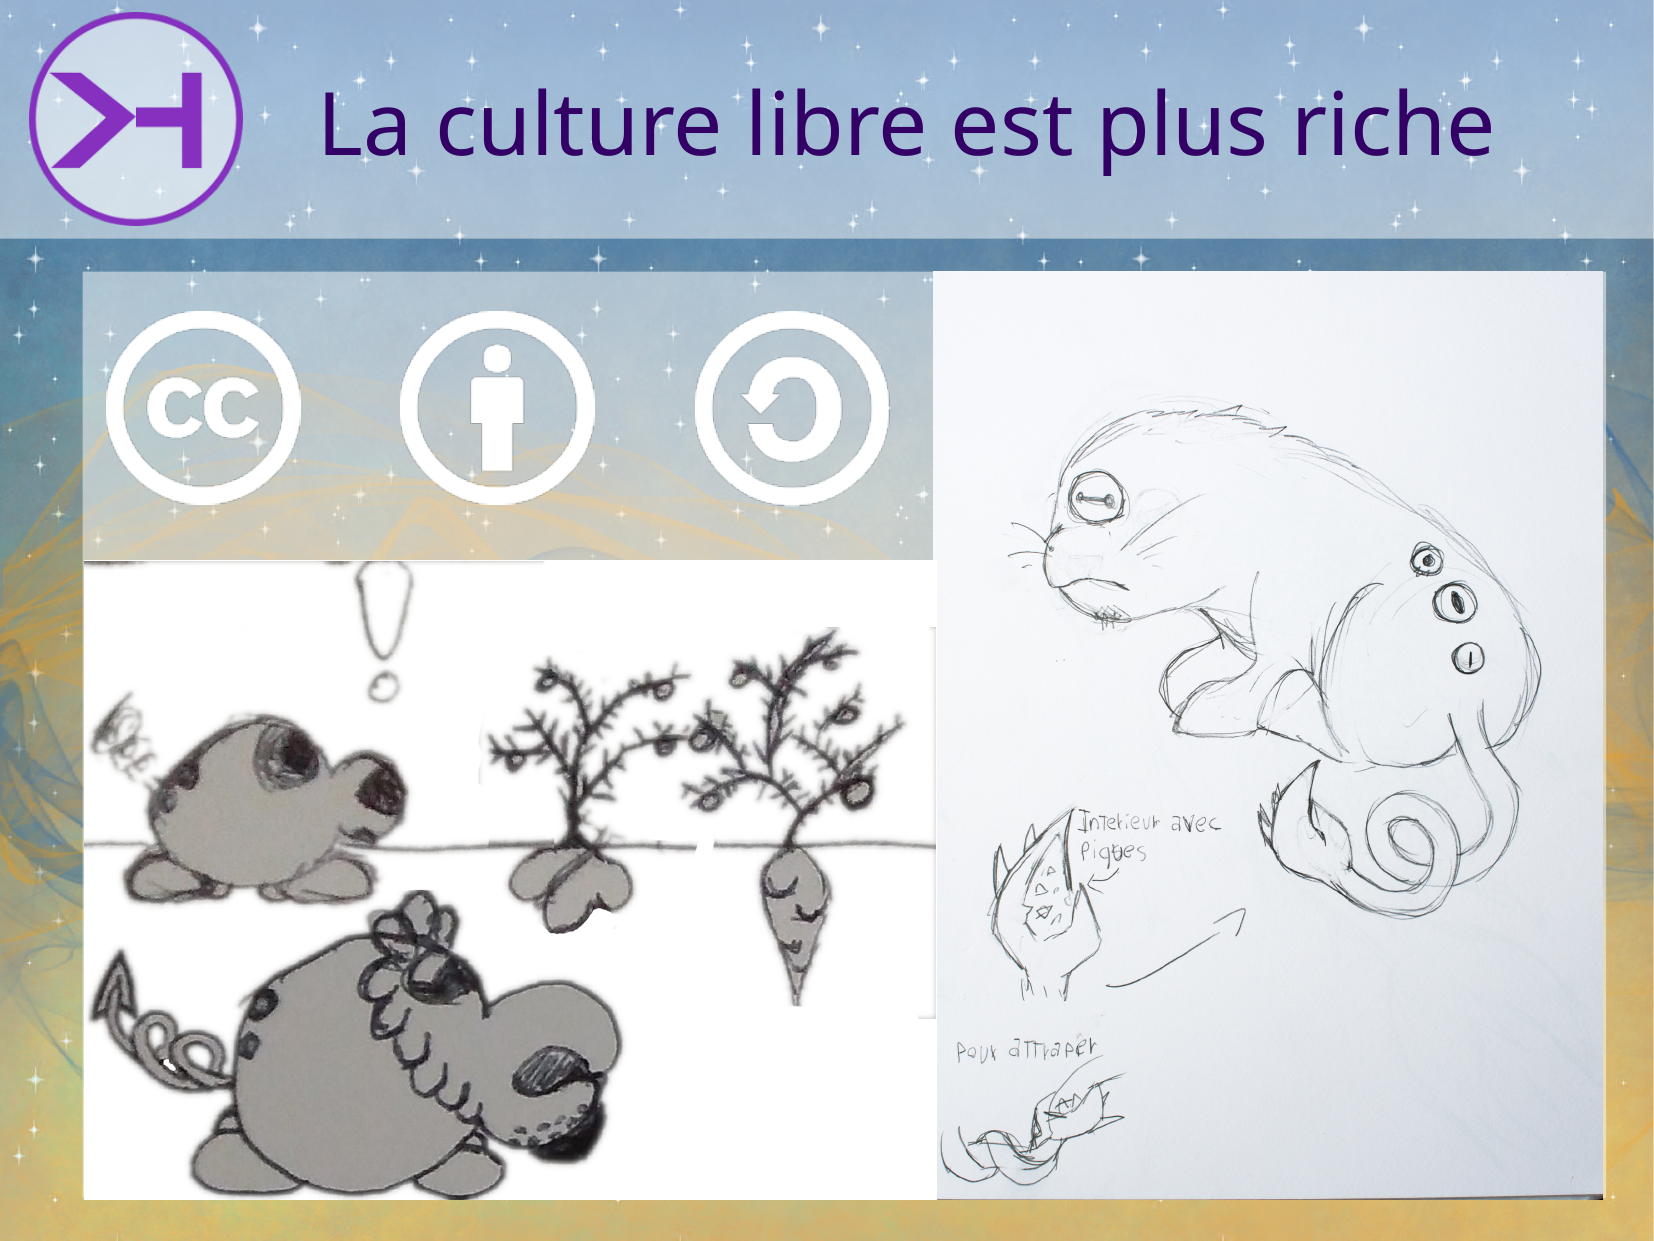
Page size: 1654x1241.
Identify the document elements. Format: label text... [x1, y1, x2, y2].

picture [0, 239, 1654, 1241]
title La culture libre est plus riche [242, 18, 1571, 226]
picture [29, 12, 243, 226]
